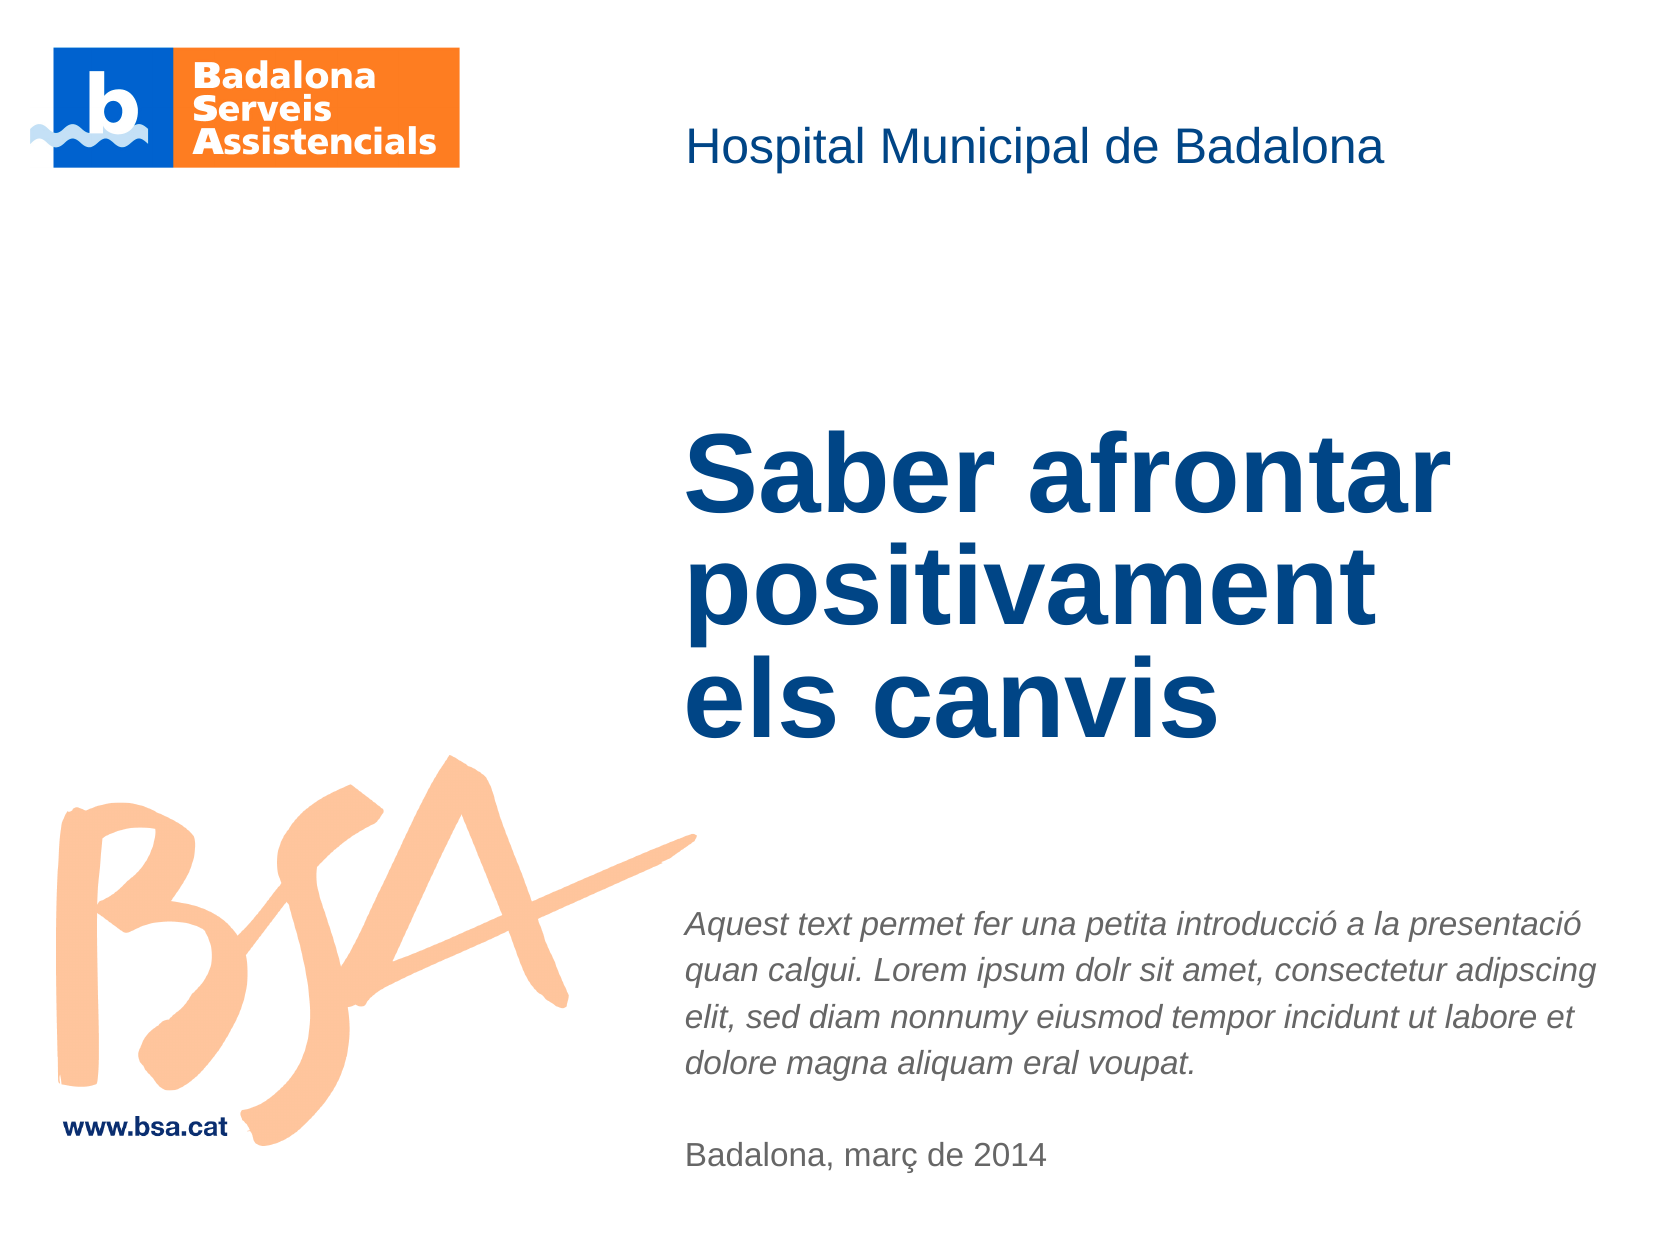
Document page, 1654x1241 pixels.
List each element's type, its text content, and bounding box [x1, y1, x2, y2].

picture [56, 755, 697, 1176]
picture [30, 47, 460, 168]
text_box Saber afrontar positivament els canvis [683, 415, 1605, 767]
text_box Aquest text permet fer una petita introducció a la presentació quan calgui. Lorem ipsum dolr sit amet, consectetur adipscing elit, sed diam nonnumy eiusmod tempor incidunt ut labore et dolore magna aliquam eral voupat. Badalona, març de 2014 [685, 874, 1607, 1197]
text_box Hospital Municipal de Badalona [685, 118, 1607, 201]
